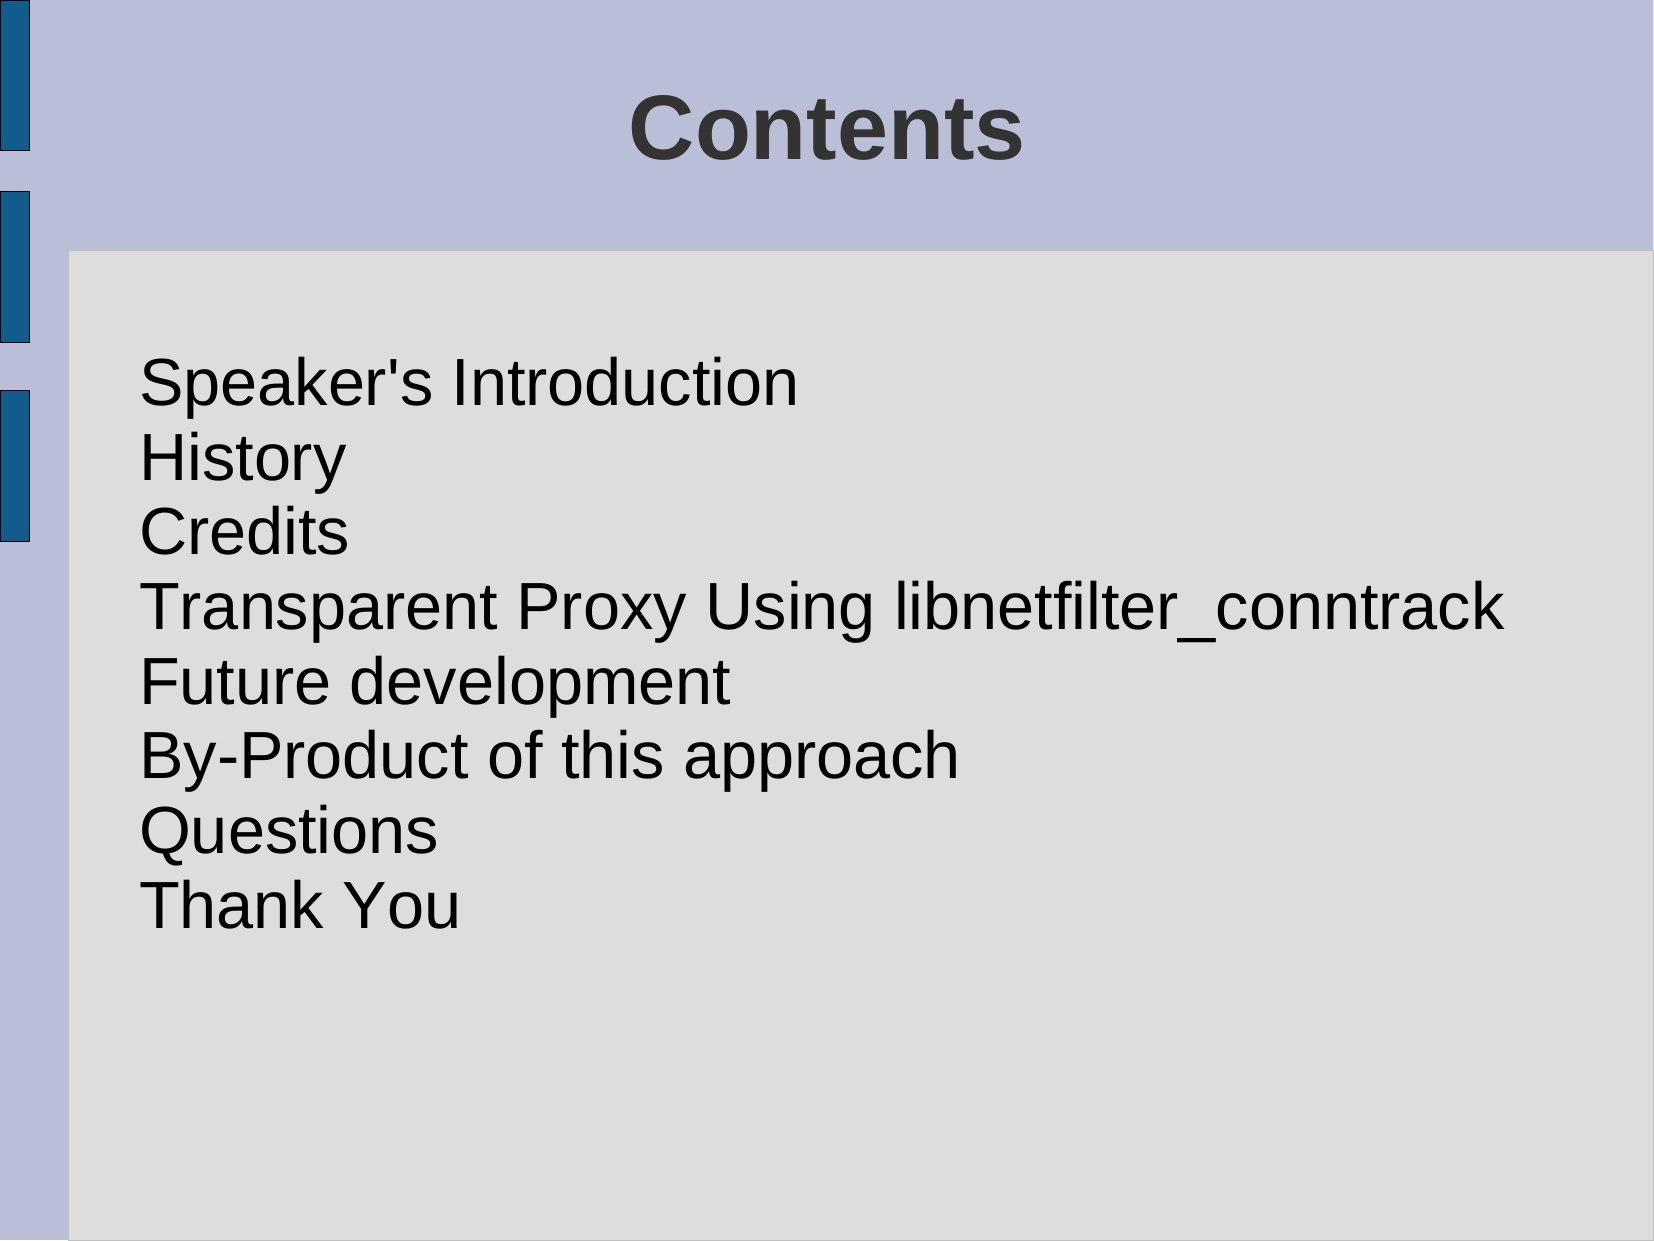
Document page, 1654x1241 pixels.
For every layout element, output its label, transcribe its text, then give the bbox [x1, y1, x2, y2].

title Contents [121, 24, 1534, 232]
list Speaker's Introduction History Credits Transparent Proxy Using libnetfilter_conntrack Future development By-Product of this approach Questions Thank You [121, 344, 1534, 1127]
